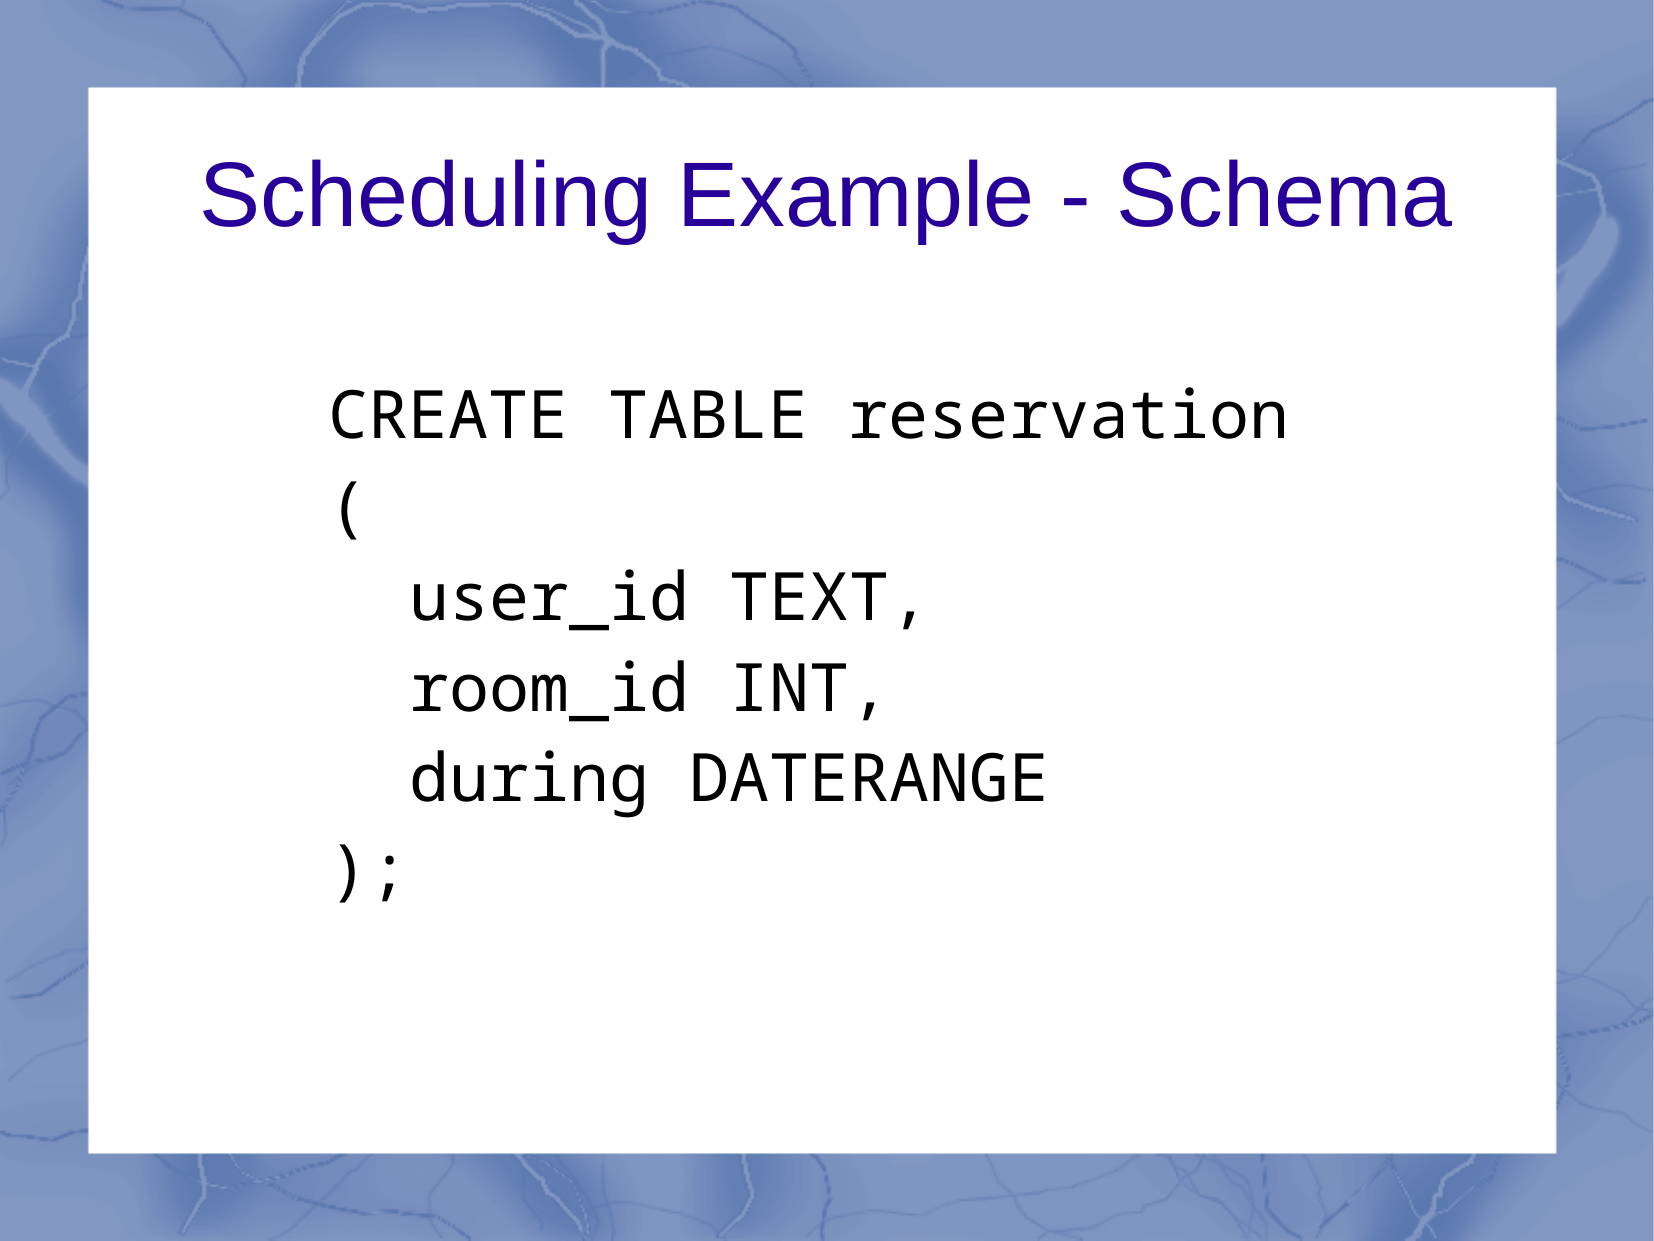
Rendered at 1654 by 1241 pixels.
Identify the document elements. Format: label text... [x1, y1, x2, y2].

title Scheduling Example - Schema [118, 90, 1536, 298]
subtitle CREATE TABLE reservation ( user_id TEXT, room_id INT, during DATERANGE ); [147, 325, 1506, 1045]
picture [0, 0, 1654, 1241]
